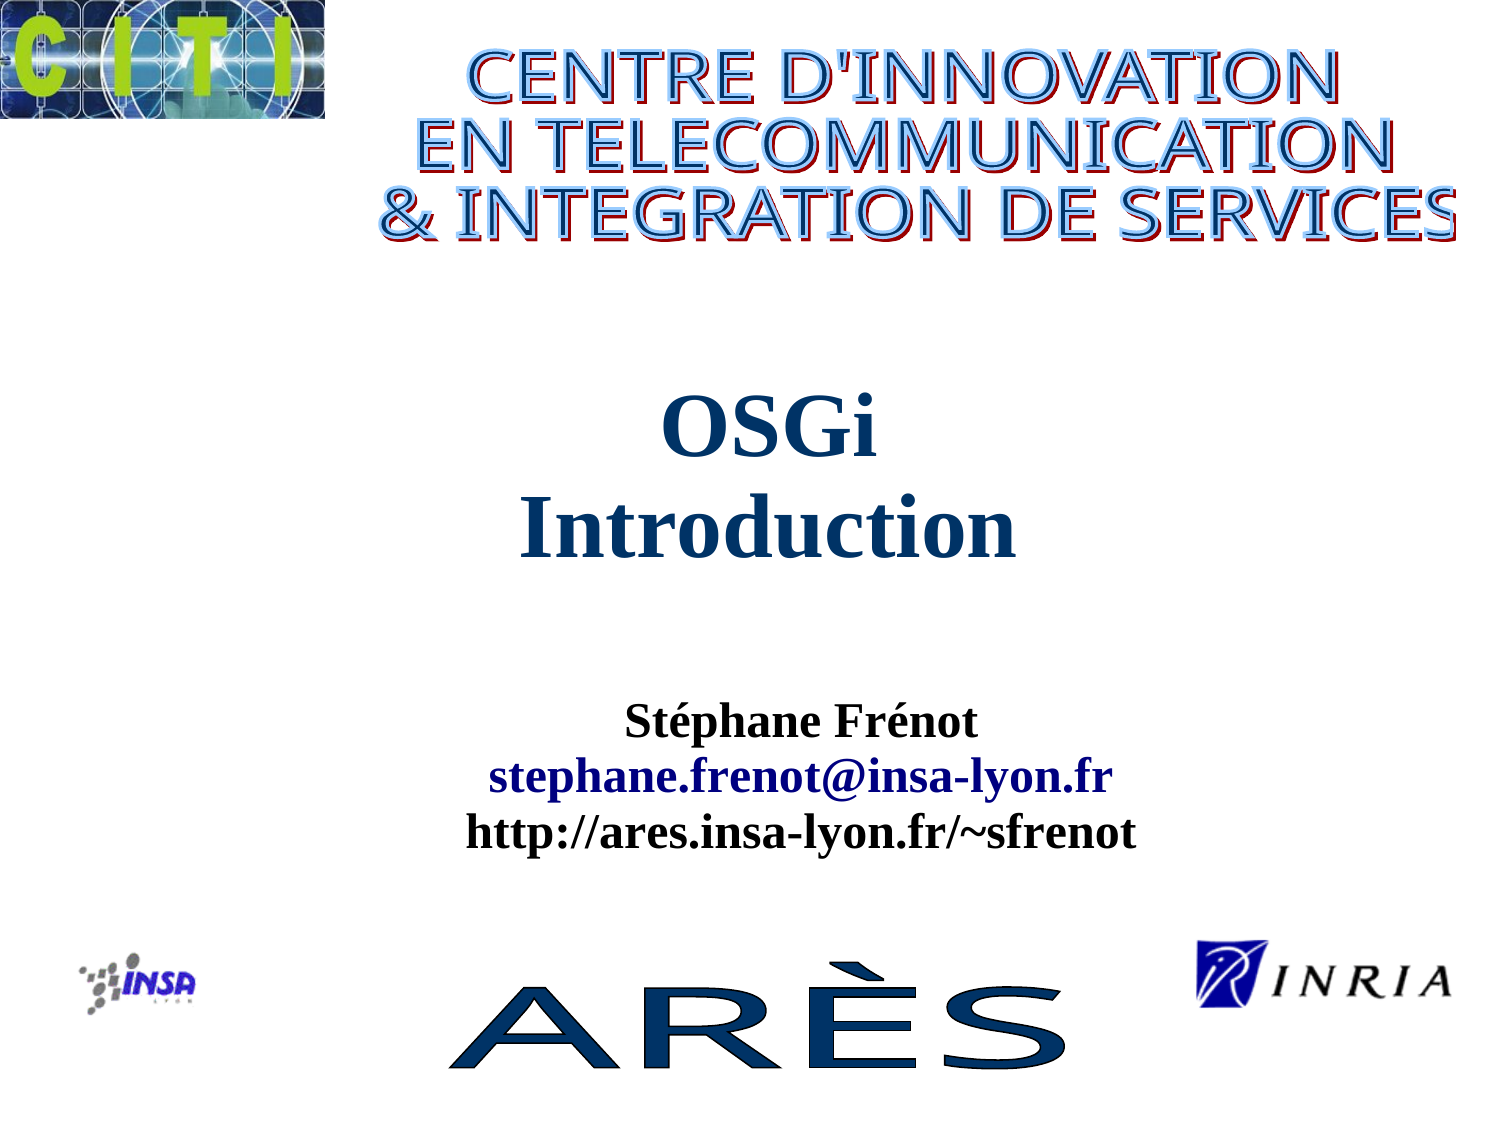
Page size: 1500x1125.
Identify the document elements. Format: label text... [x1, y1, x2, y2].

picture [75, 949, 202, 1022]
picture [0, 0, 325, 119]
text_box Stéphane Frénot stephane.frenot@insa-lyon.fr http://ares.insa-lyon.fr/~sfrenot [224, 685, 1378, 867]
title OSGi Introduction [0, 338, 1500, 614]
picture [1187, 937, 1463, 1013]
